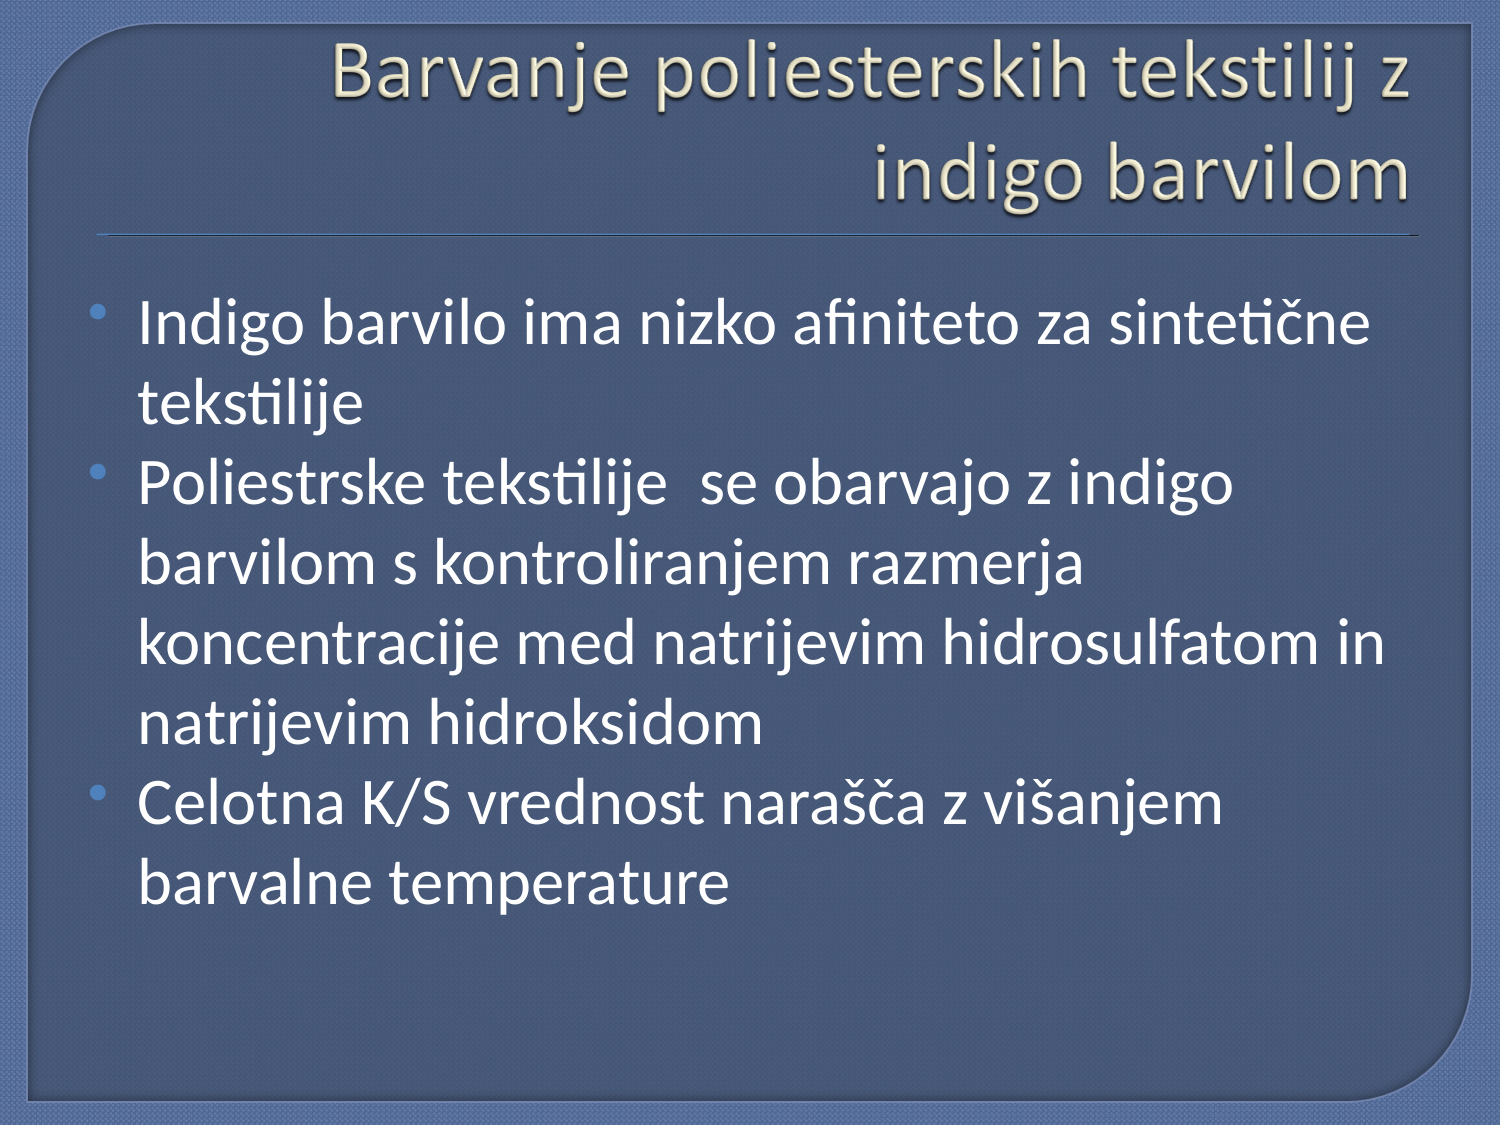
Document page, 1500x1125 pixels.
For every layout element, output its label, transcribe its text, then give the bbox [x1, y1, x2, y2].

picture [0, 0, 1500, 1125]
list Indigo barvilo ima nizko afiniteto za sintetične tekstilije Poliestrske tekstilije se obarvajo z indigo barvilom s kontroliranjem razmerja koncentracije med natrijevim hidrosulfatom in natrijevim hidroksidom Celotna K/S vrednost narašča z višanjem barvalne temperature [75, 270, 1426, 1013]
text_box [75, 0, 1488, 283]
